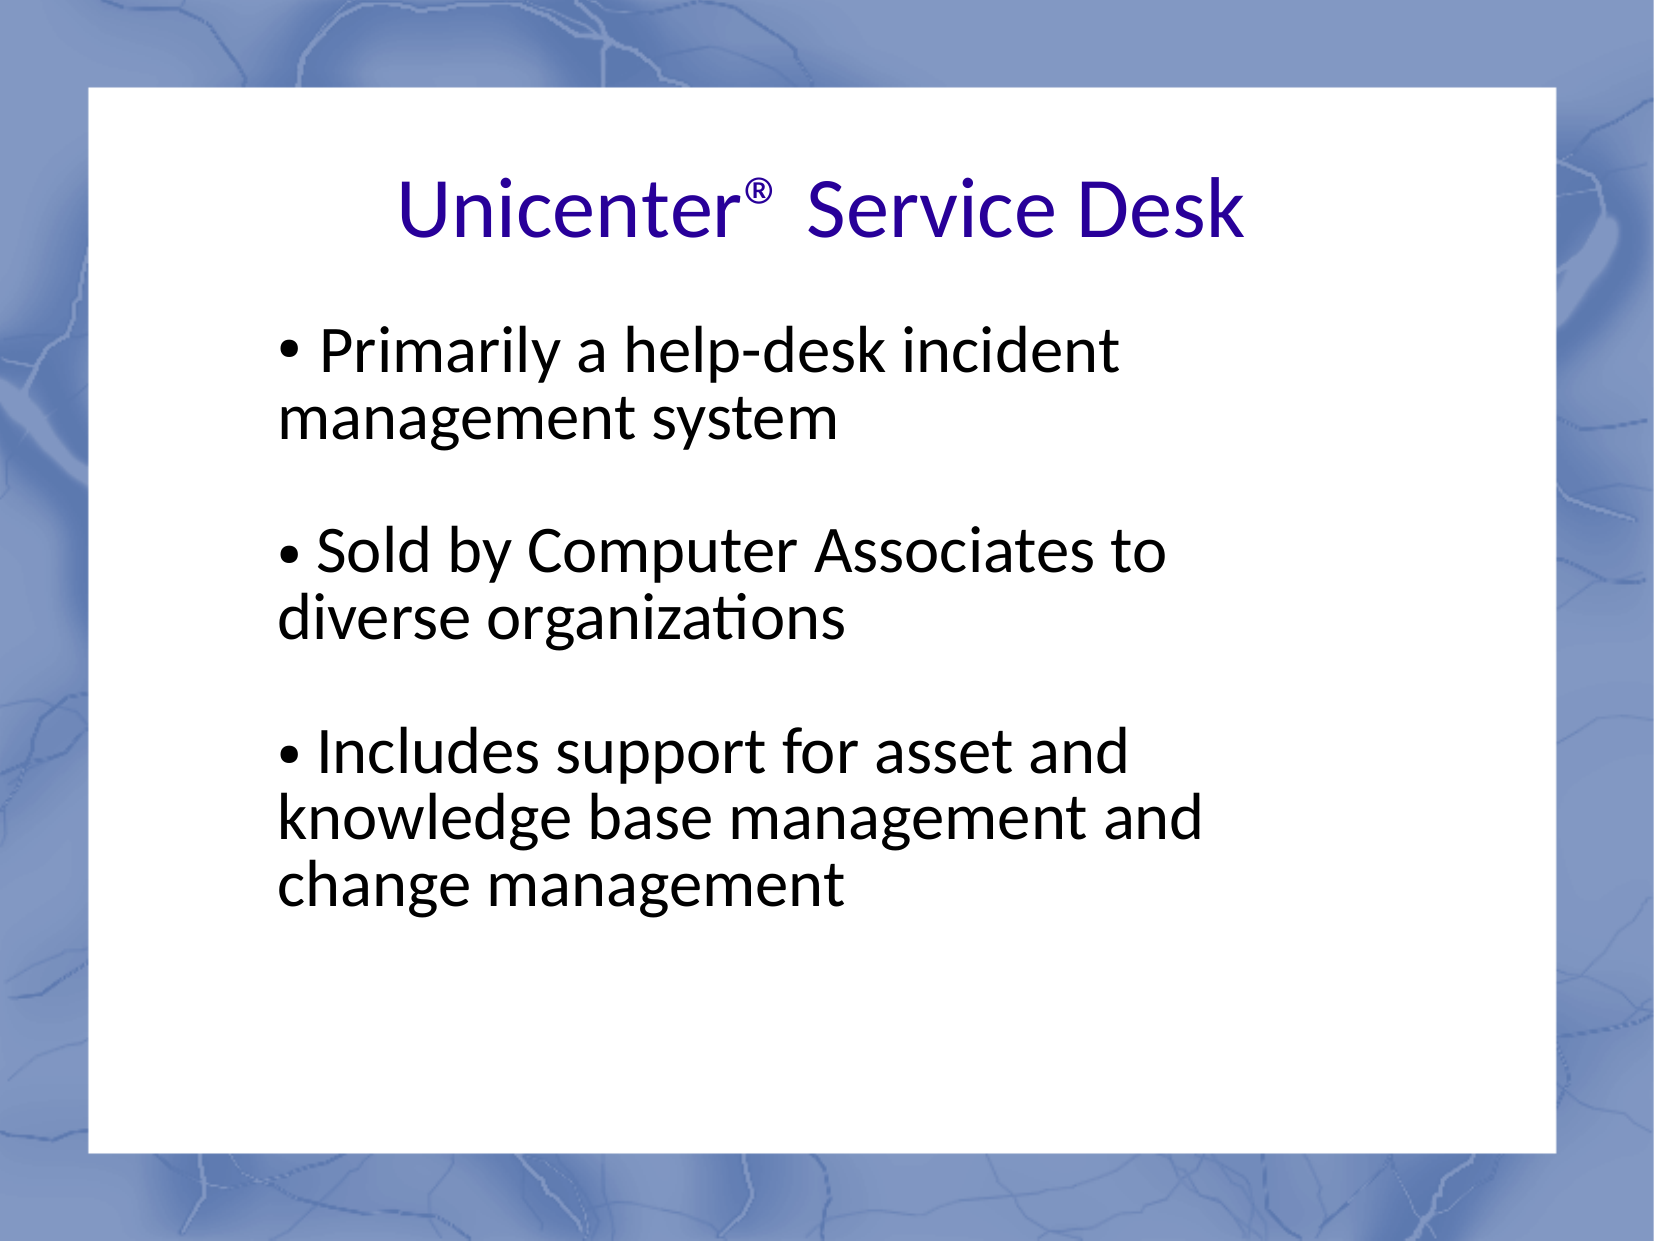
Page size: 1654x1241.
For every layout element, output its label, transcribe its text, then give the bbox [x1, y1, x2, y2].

title Unicenter® Service Desk [112, 67, 1530, 366]
picture [0, 0, 1654, 1241]
text_box Primarily a help-desk incident management system Sold by Computer Associates to diverse organizations Includes support for asset and knowledge base management and change management [262, 262, 1351, 1241]
